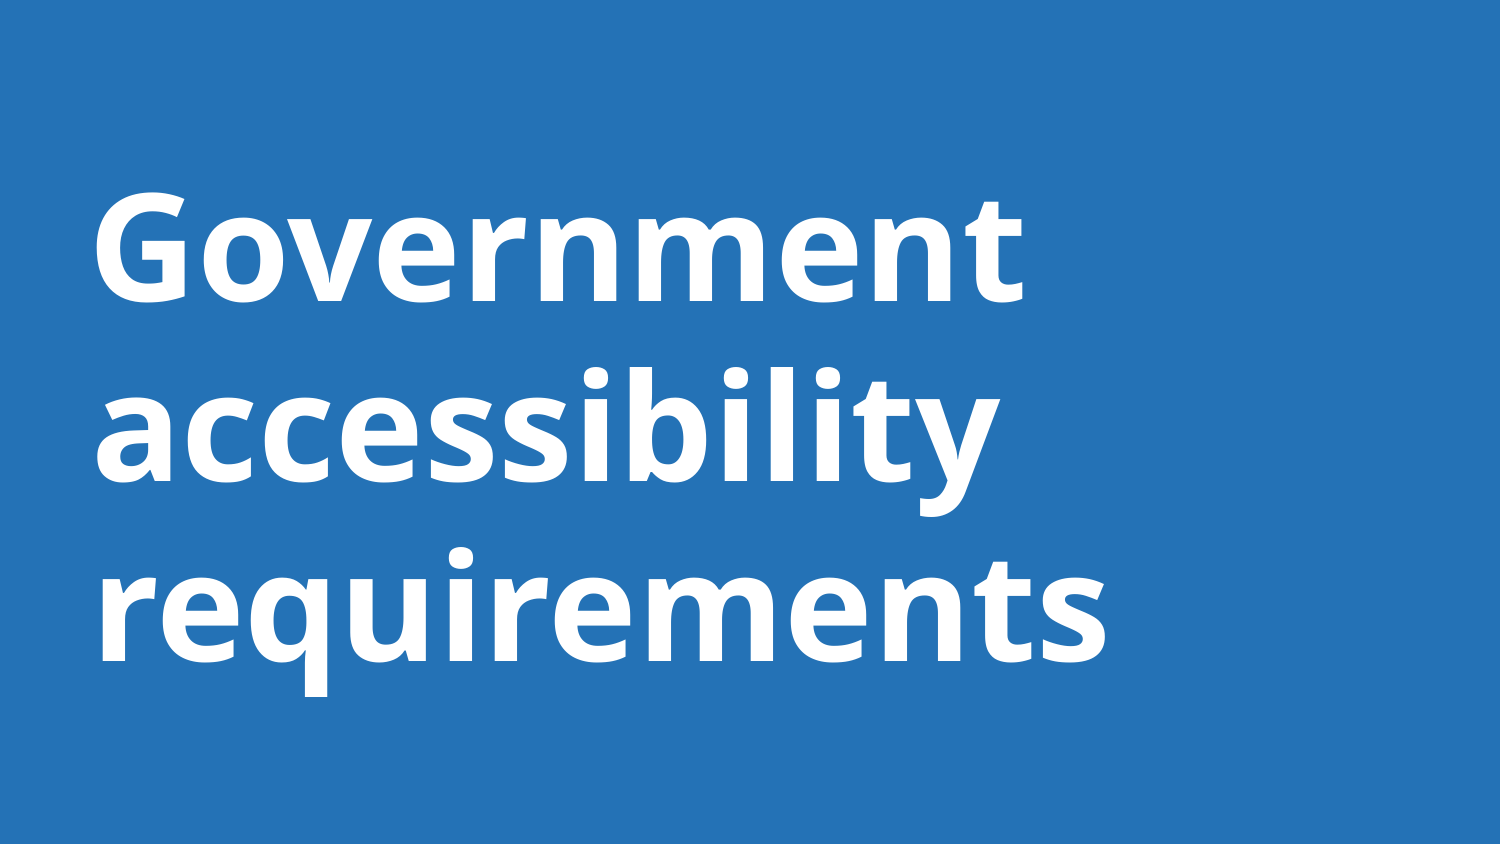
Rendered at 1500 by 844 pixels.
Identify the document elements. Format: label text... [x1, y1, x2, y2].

title Government accessibility requirements [83, 0, 1417, 844]
